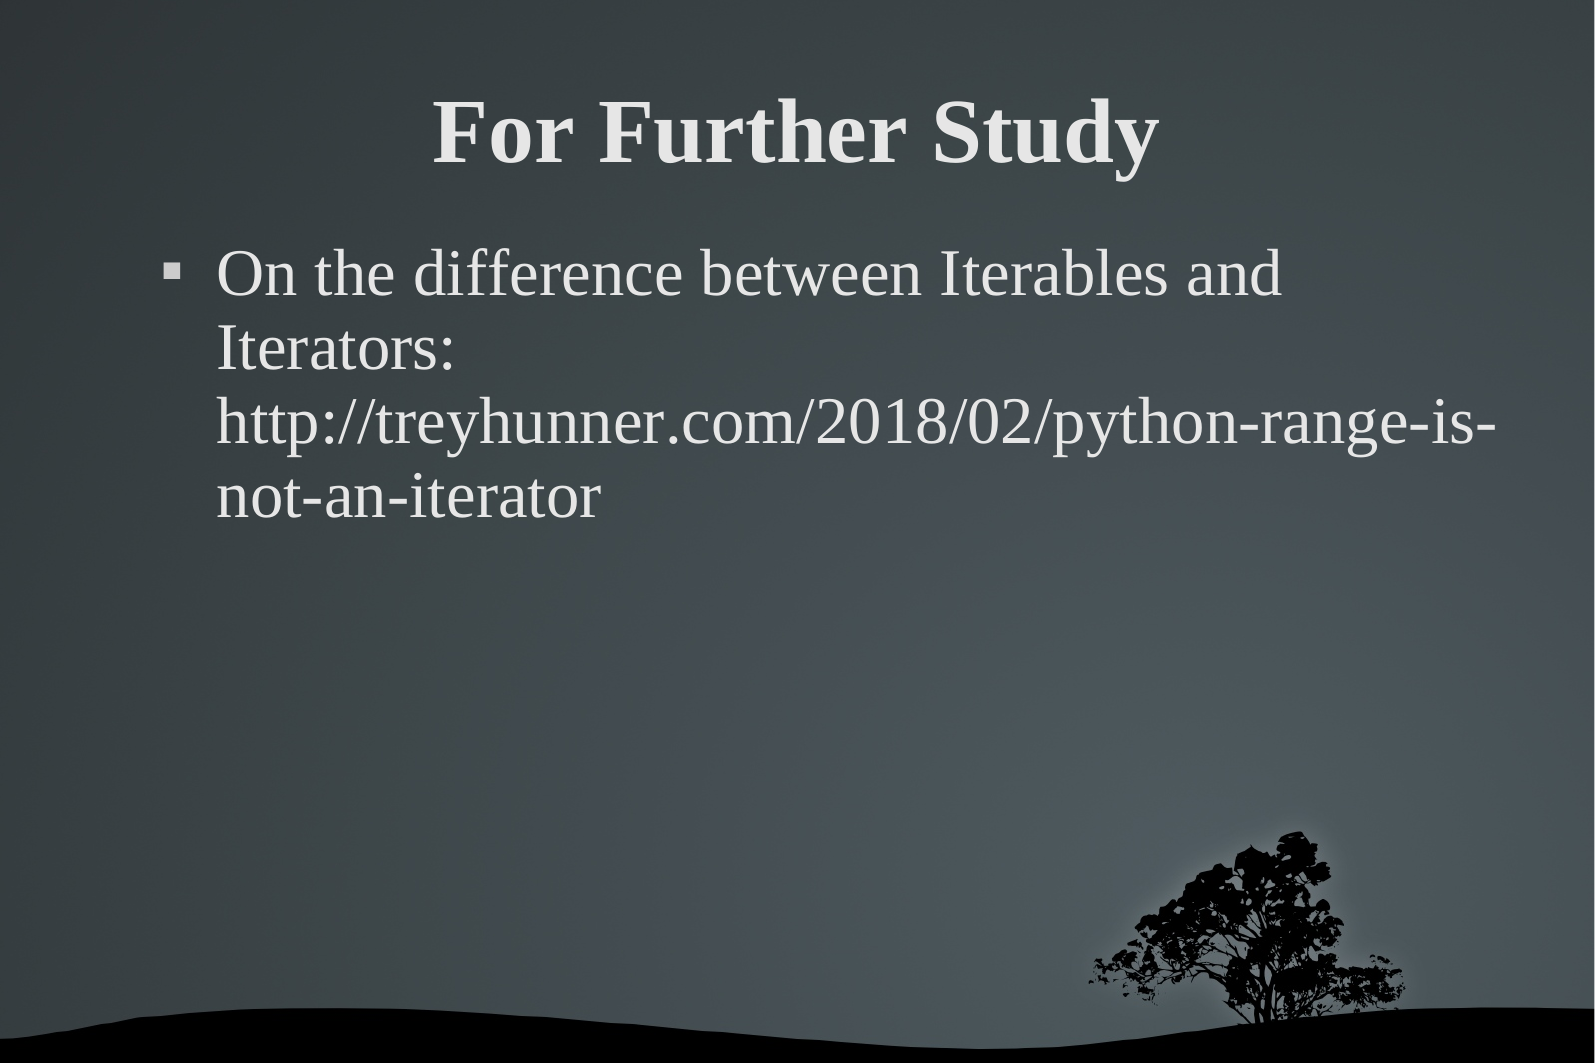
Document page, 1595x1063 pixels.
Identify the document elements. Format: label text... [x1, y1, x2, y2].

picture [0, 0, 1595, 1063]
list On the difference between Iterables and Iterators: http://treyhunner.com/2018/02/python-range-is-not-an-iterator [75, 235, 1510, 938]
title For Further Study [79, 42, 1515, 220]
